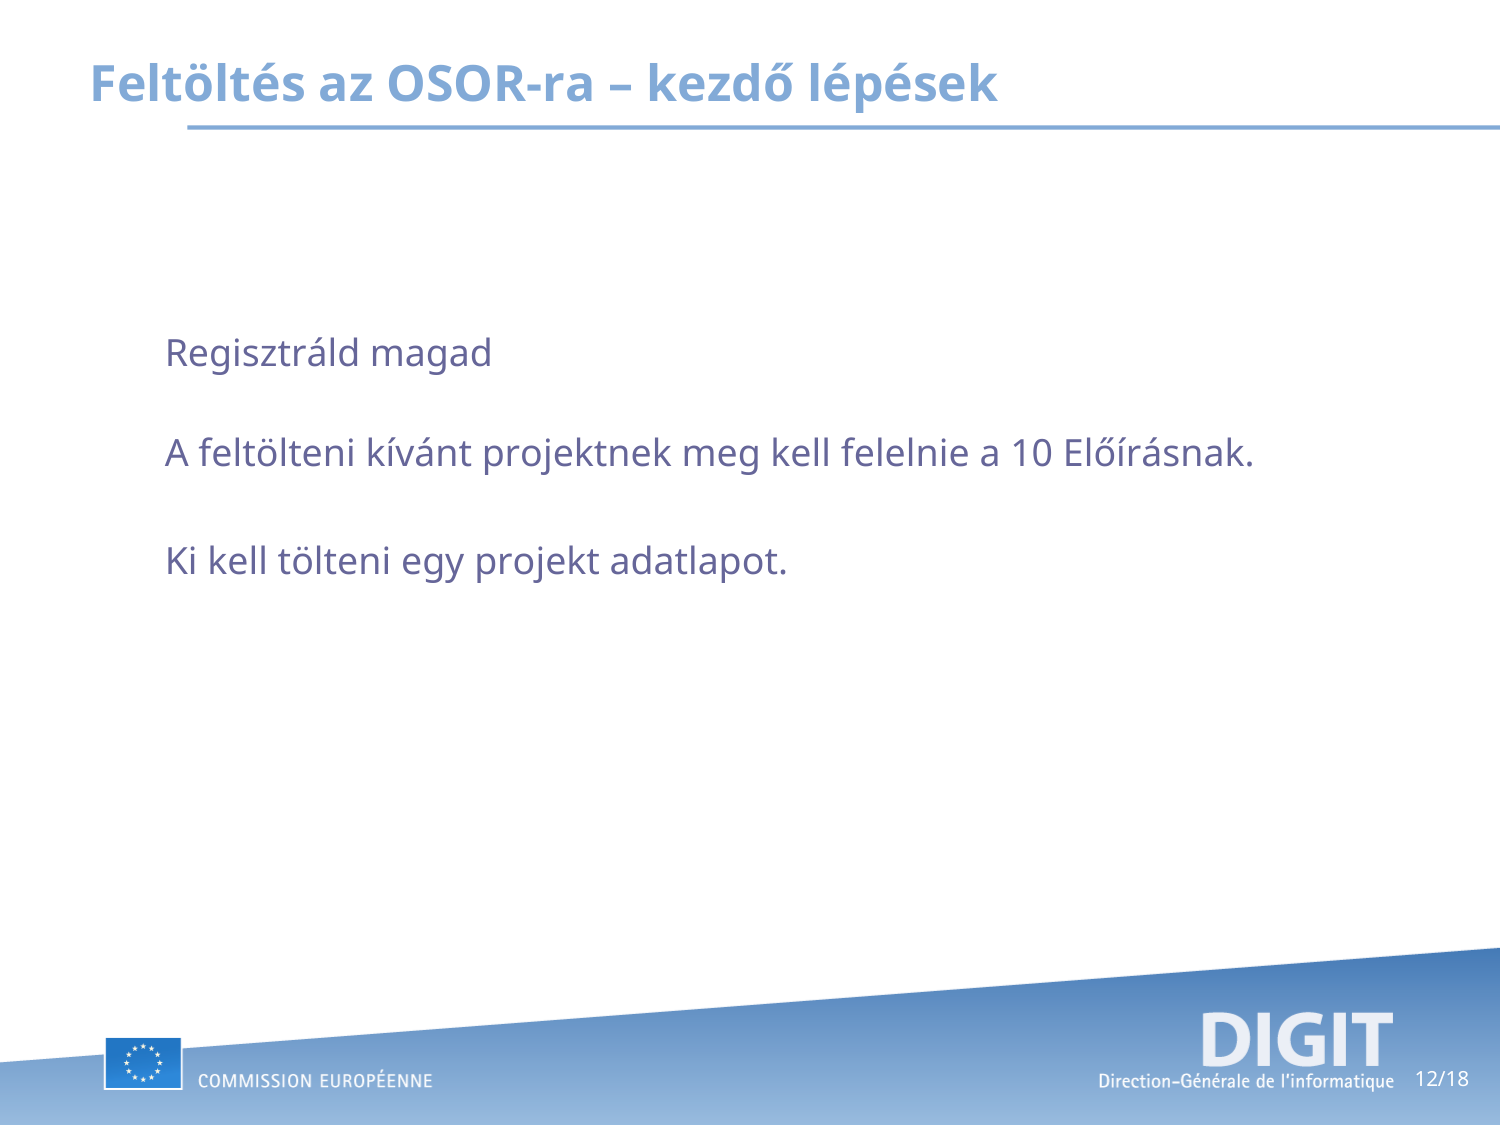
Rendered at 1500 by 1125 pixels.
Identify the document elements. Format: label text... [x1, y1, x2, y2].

list Regisztráld magad A feltölteni kívánt projektnek meg kell felelnie a 10 Előírásnak. Ki kell tölteni egy projekt adatlapot. [75, 262, 1426, 1006]
picture [0, 0, 1500, 1125]
title Feltöltés az OSOR-ra – kezdő lépések [75, 45, 1426, 233]
